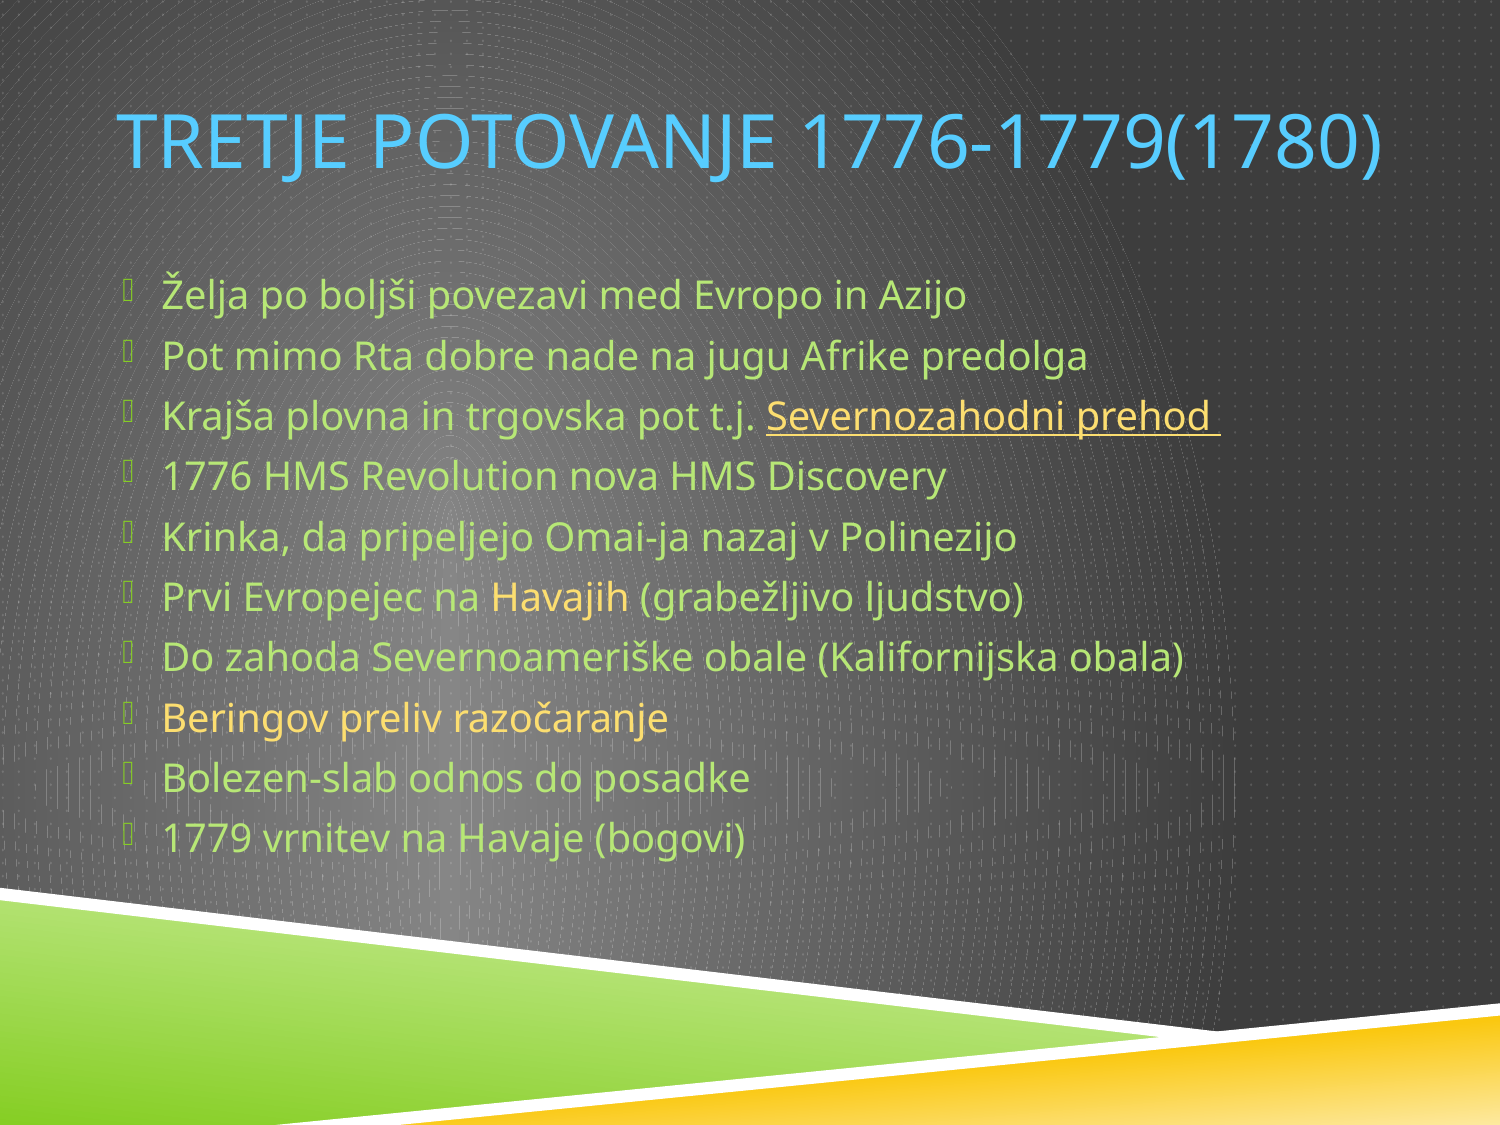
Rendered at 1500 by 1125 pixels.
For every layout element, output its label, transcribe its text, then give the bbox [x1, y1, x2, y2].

list Želja po boljši povezavi med Evropo in Azijo Pot mimo Rta dobre nade na jugu Afrike predolga Krajša plovna in trgovska pot t.j. Severnozahodni prehod 1776 HMS Revolution nova HMS Discovery Krinka, da pripeljejo Omai-ja nazaj v Polinezijo Prvi Evropejec na Havajih (grabežljivo ljudstvo) Do zahoda Severnoameriške obale (Kalifornijska obala) Beringov preliv razočaranje Bolezen-slab odnos do posadke 1779 vrnitev na Havaje (bogovi) [112, 262, 1388, 875]
title Tretje potovanje 1776-1779(1780) [112, 45, 1388, 233]
